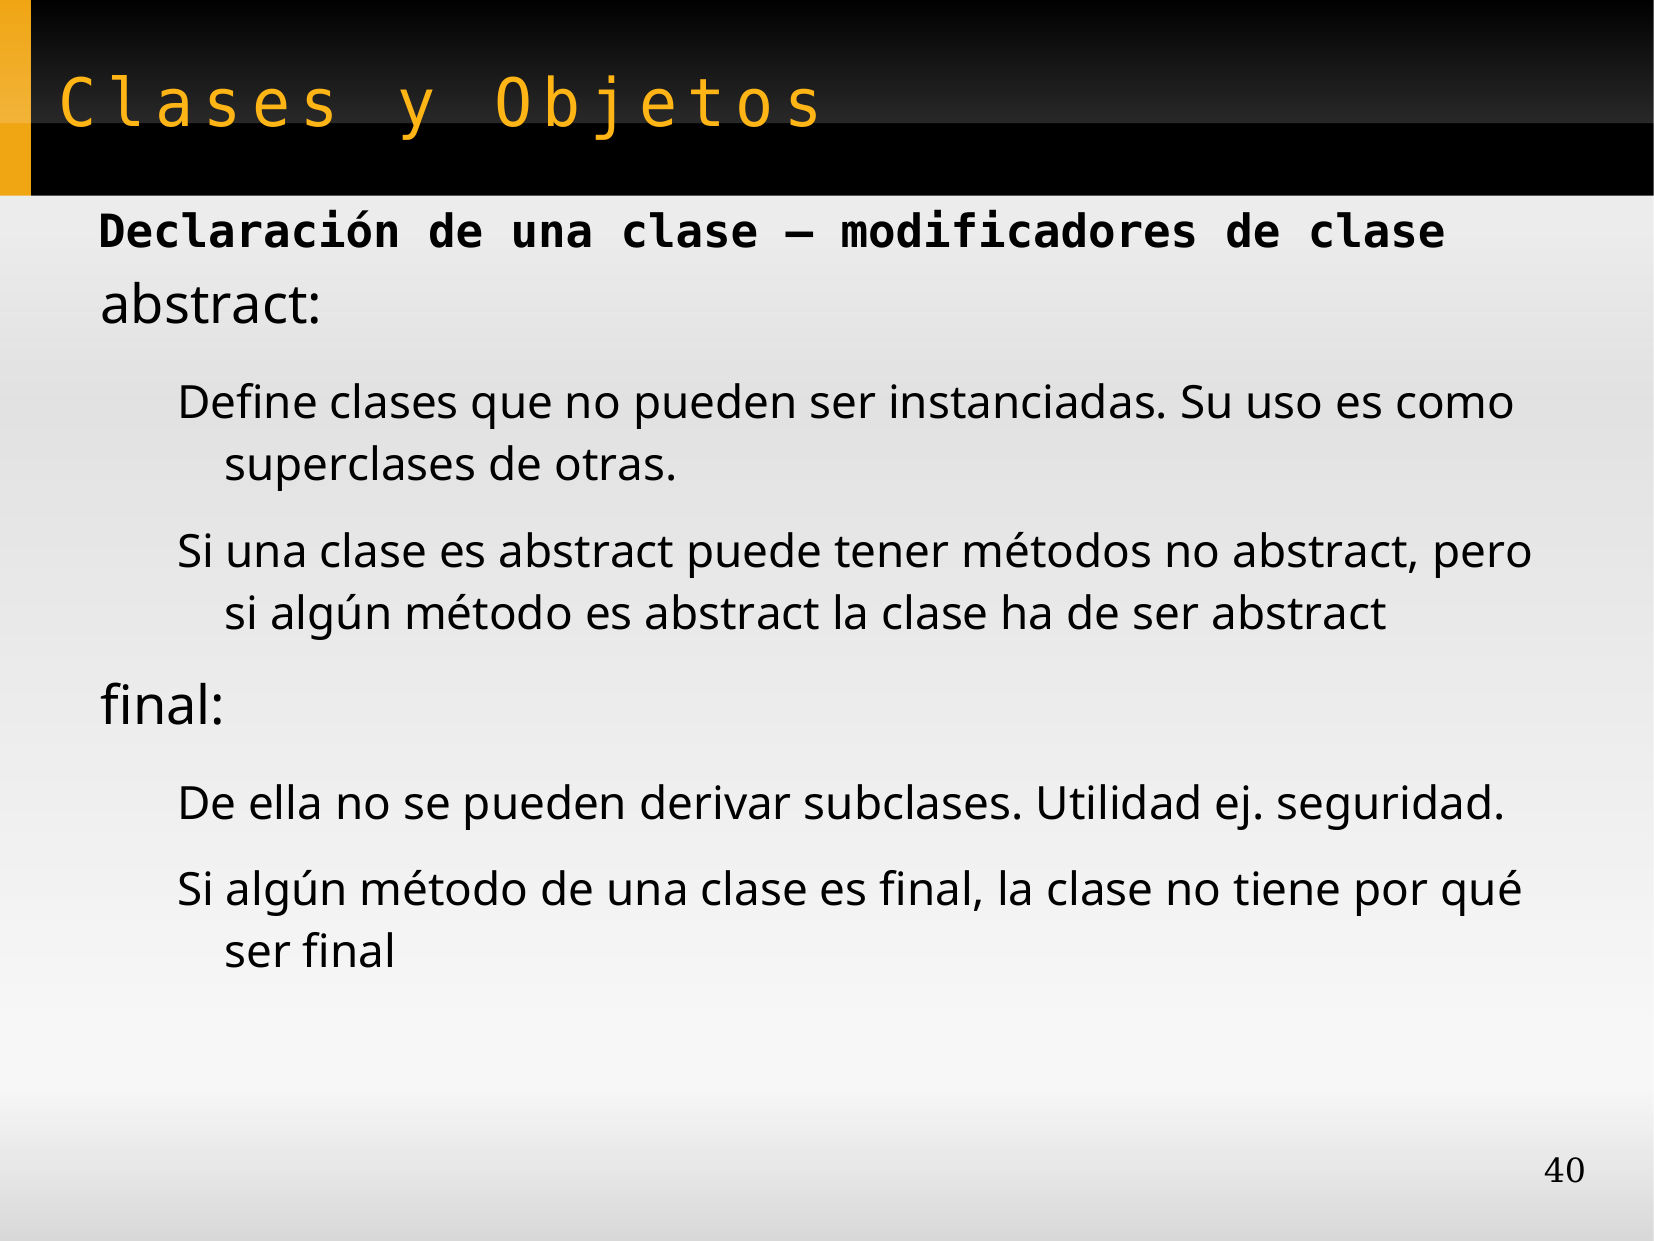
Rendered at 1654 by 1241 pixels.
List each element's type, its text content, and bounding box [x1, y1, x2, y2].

title Clases y Objetos [59, 29, 1595, 178]
picture [0, 0, 1654, 1241]
list abstract: Define clases que no pueden ser instanciadas. Su uso es como superclases de otras. Si una clase es abstract puede tener métodos no abstract, pero si algún método es abstract la clase ha de ser abstract final: De ella no se pueden derivar subclases. Utilidad ej. seguridad. Si algún método de una clase es final, la clase no tiene por qué ser final [82, 265, 1571, 914]
text_box Declaración de una clase – modificadores de clase [83, 197, 1461, 266]
